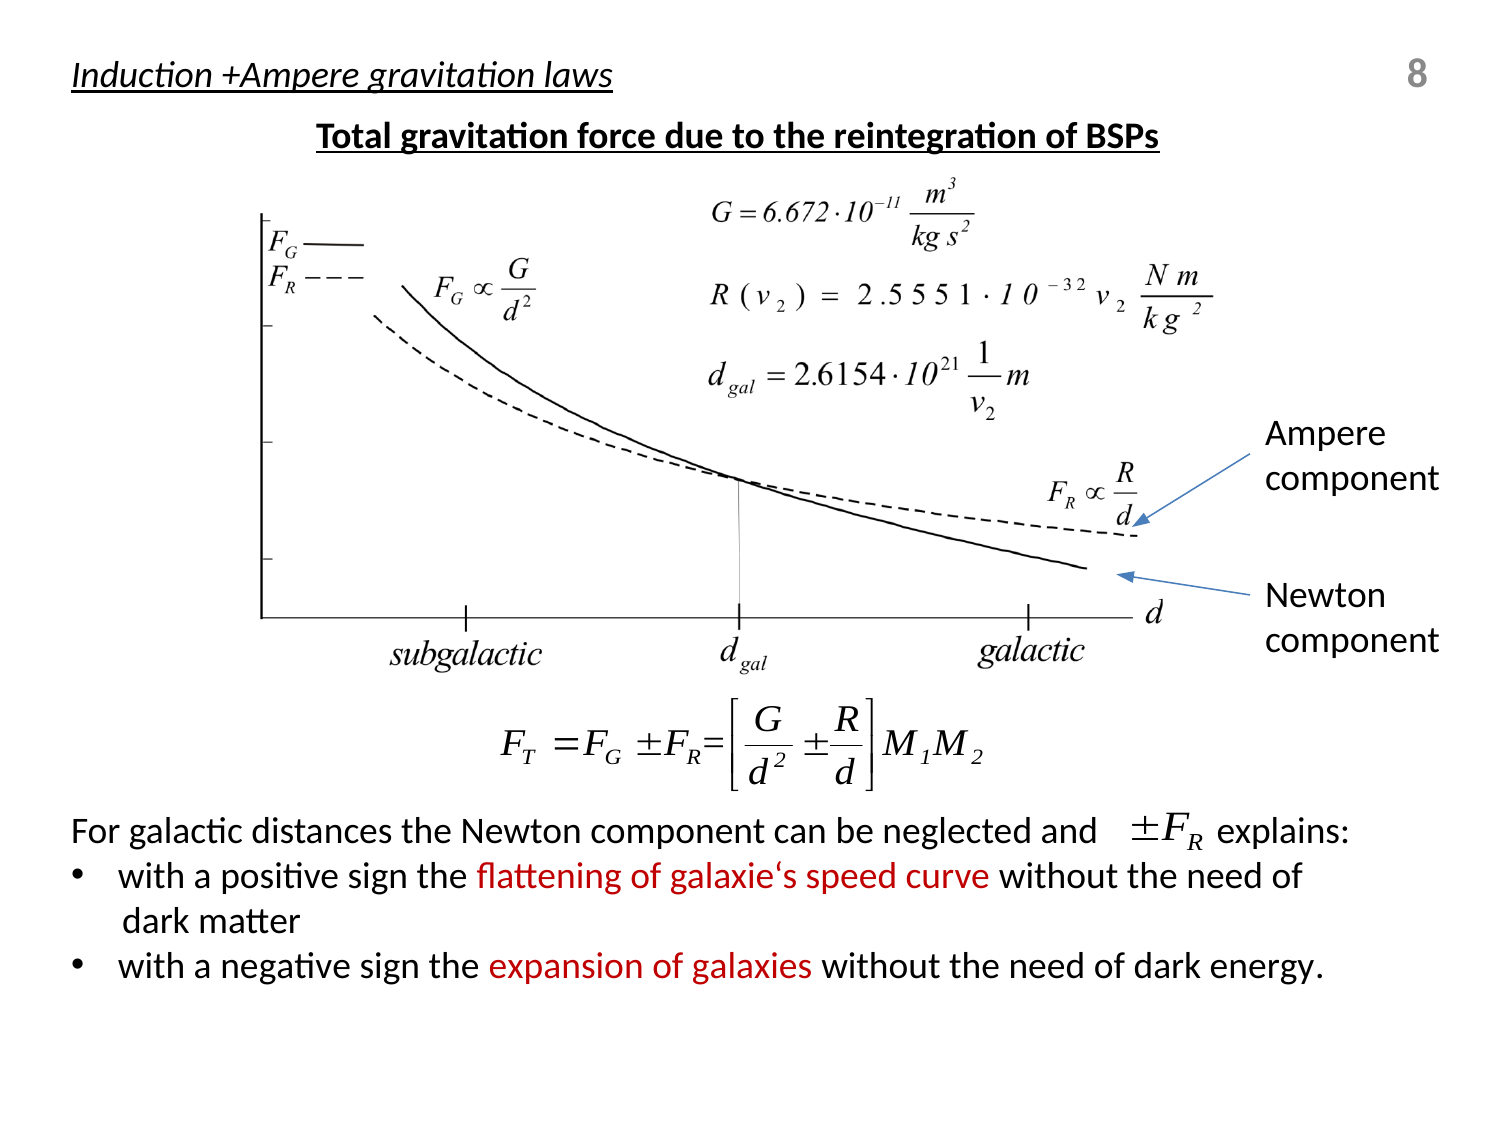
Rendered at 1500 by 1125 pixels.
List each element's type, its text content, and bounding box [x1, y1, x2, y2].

text_box Ampere component [1250, 400, 1458, 507]
text_box [1391, 38, 1453, 99]
text_box Newton component [1250, 562, 1458, 669]
chart [493, 692, 990, 798]
chart [1120, 798, 1211, 858]
text_box For galactic distances the Newton component can be neglected and explains: with a positive sign the flattening of galaxie‘s speed curve without the need of dark matter with a negative sign the expansion of galaxies without the need of dark energy. [56, 798, 1483, 996]
text_box Induction +Ampere gravitation laws [56, 43, 260, 103]
picture [260, 38, 1223, 681]
